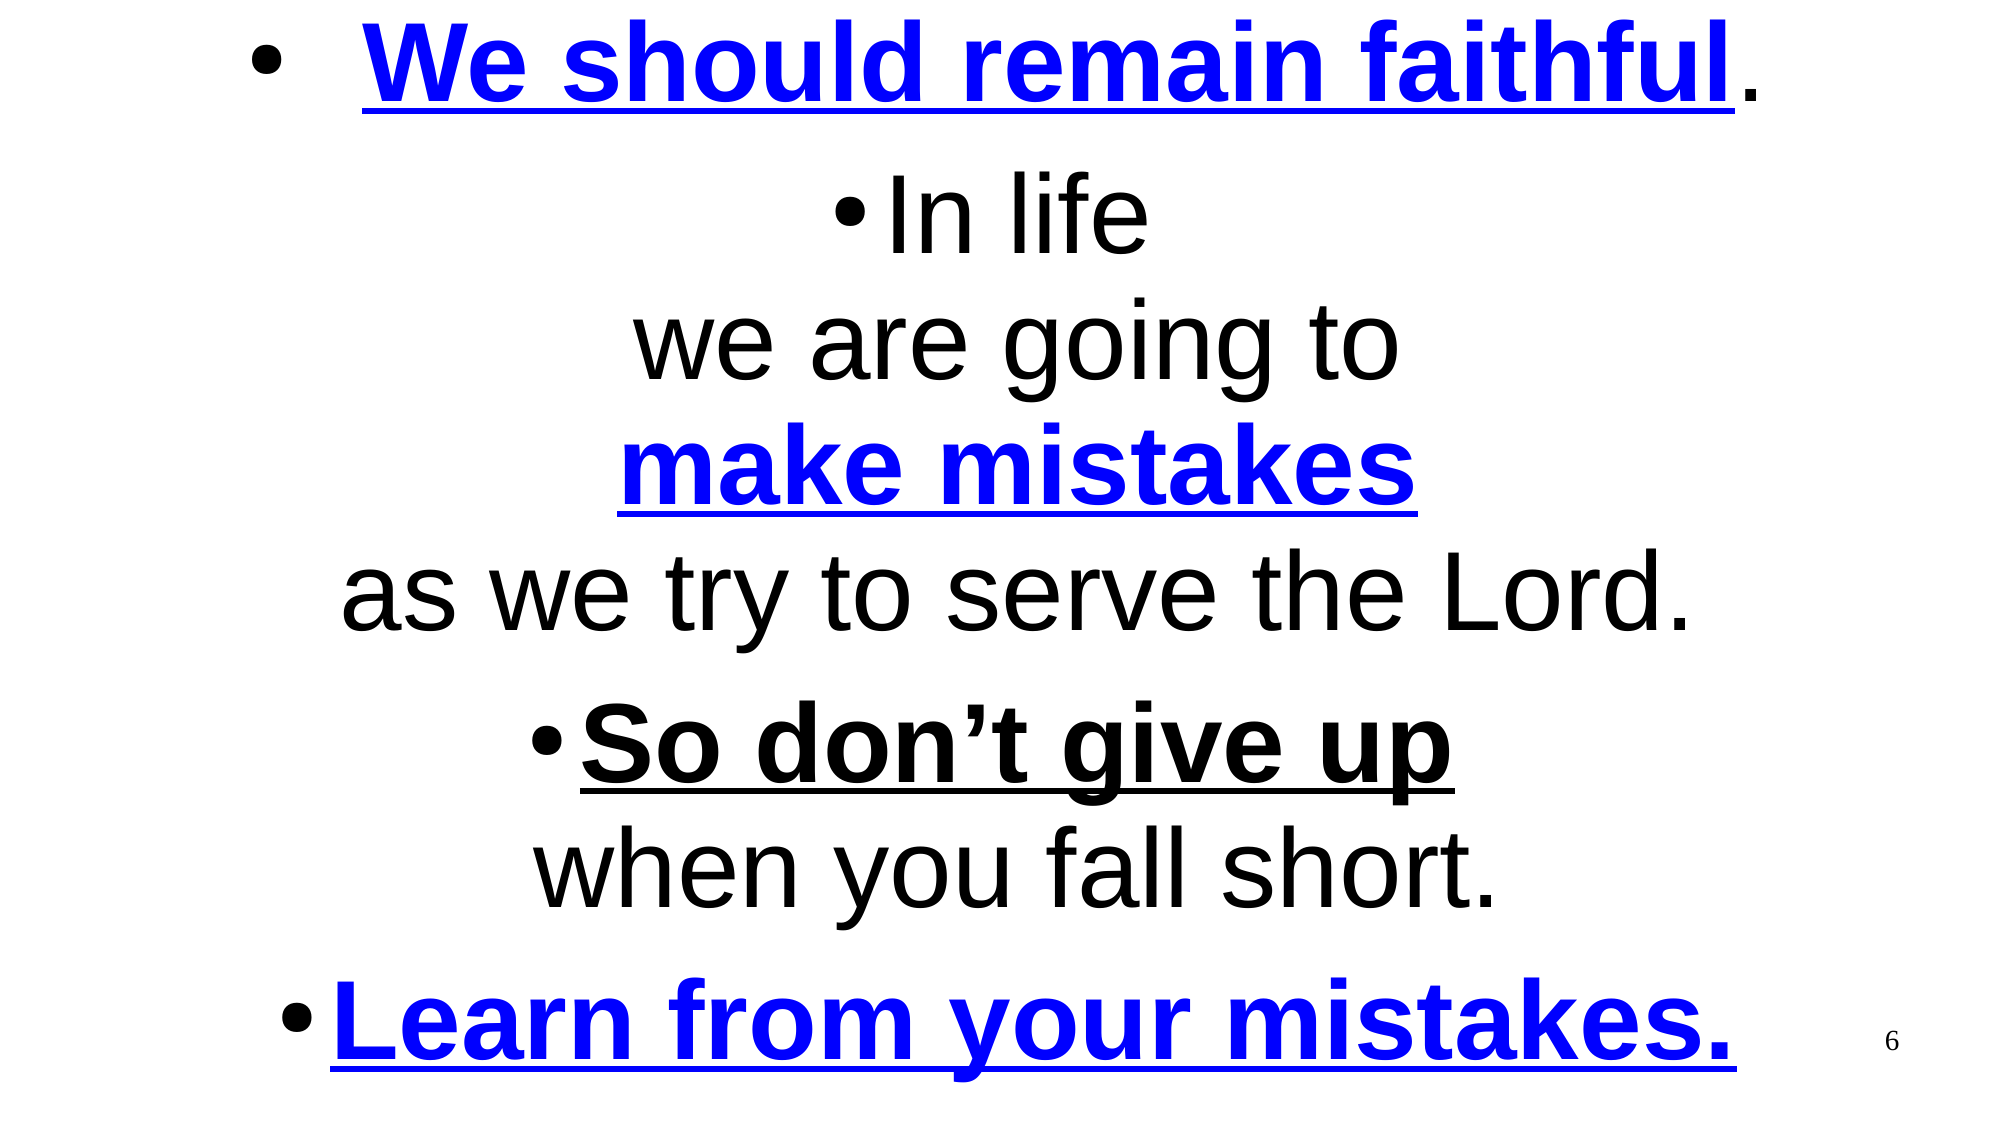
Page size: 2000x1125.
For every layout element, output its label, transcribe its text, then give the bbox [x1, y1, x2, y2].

list We should remain faithful. In life we are going to make mistakes as we try to serve the Lord. So don’t give up when you fall short. Learn from your mistakes. [0, 0, 1996, 1123]
